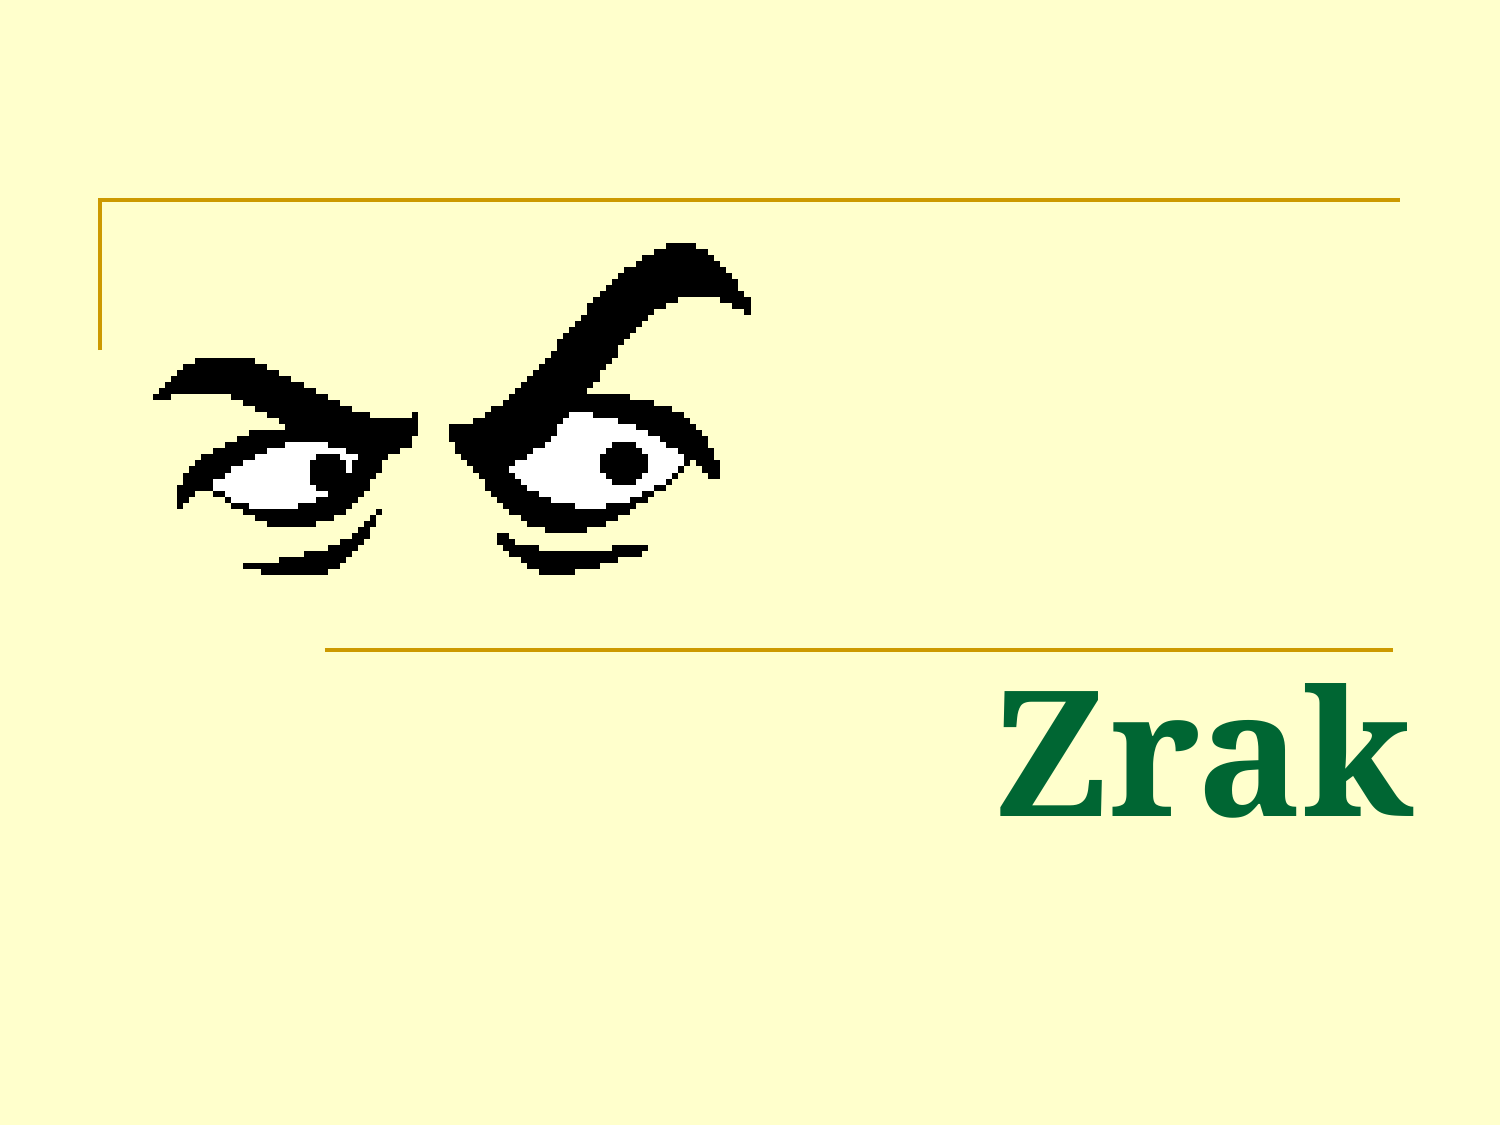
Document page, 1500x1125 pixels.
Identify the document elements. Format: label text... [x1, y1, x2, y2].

title Zrak [159, 633, 1435, 875]
picture [147, 243, 751, 582]
